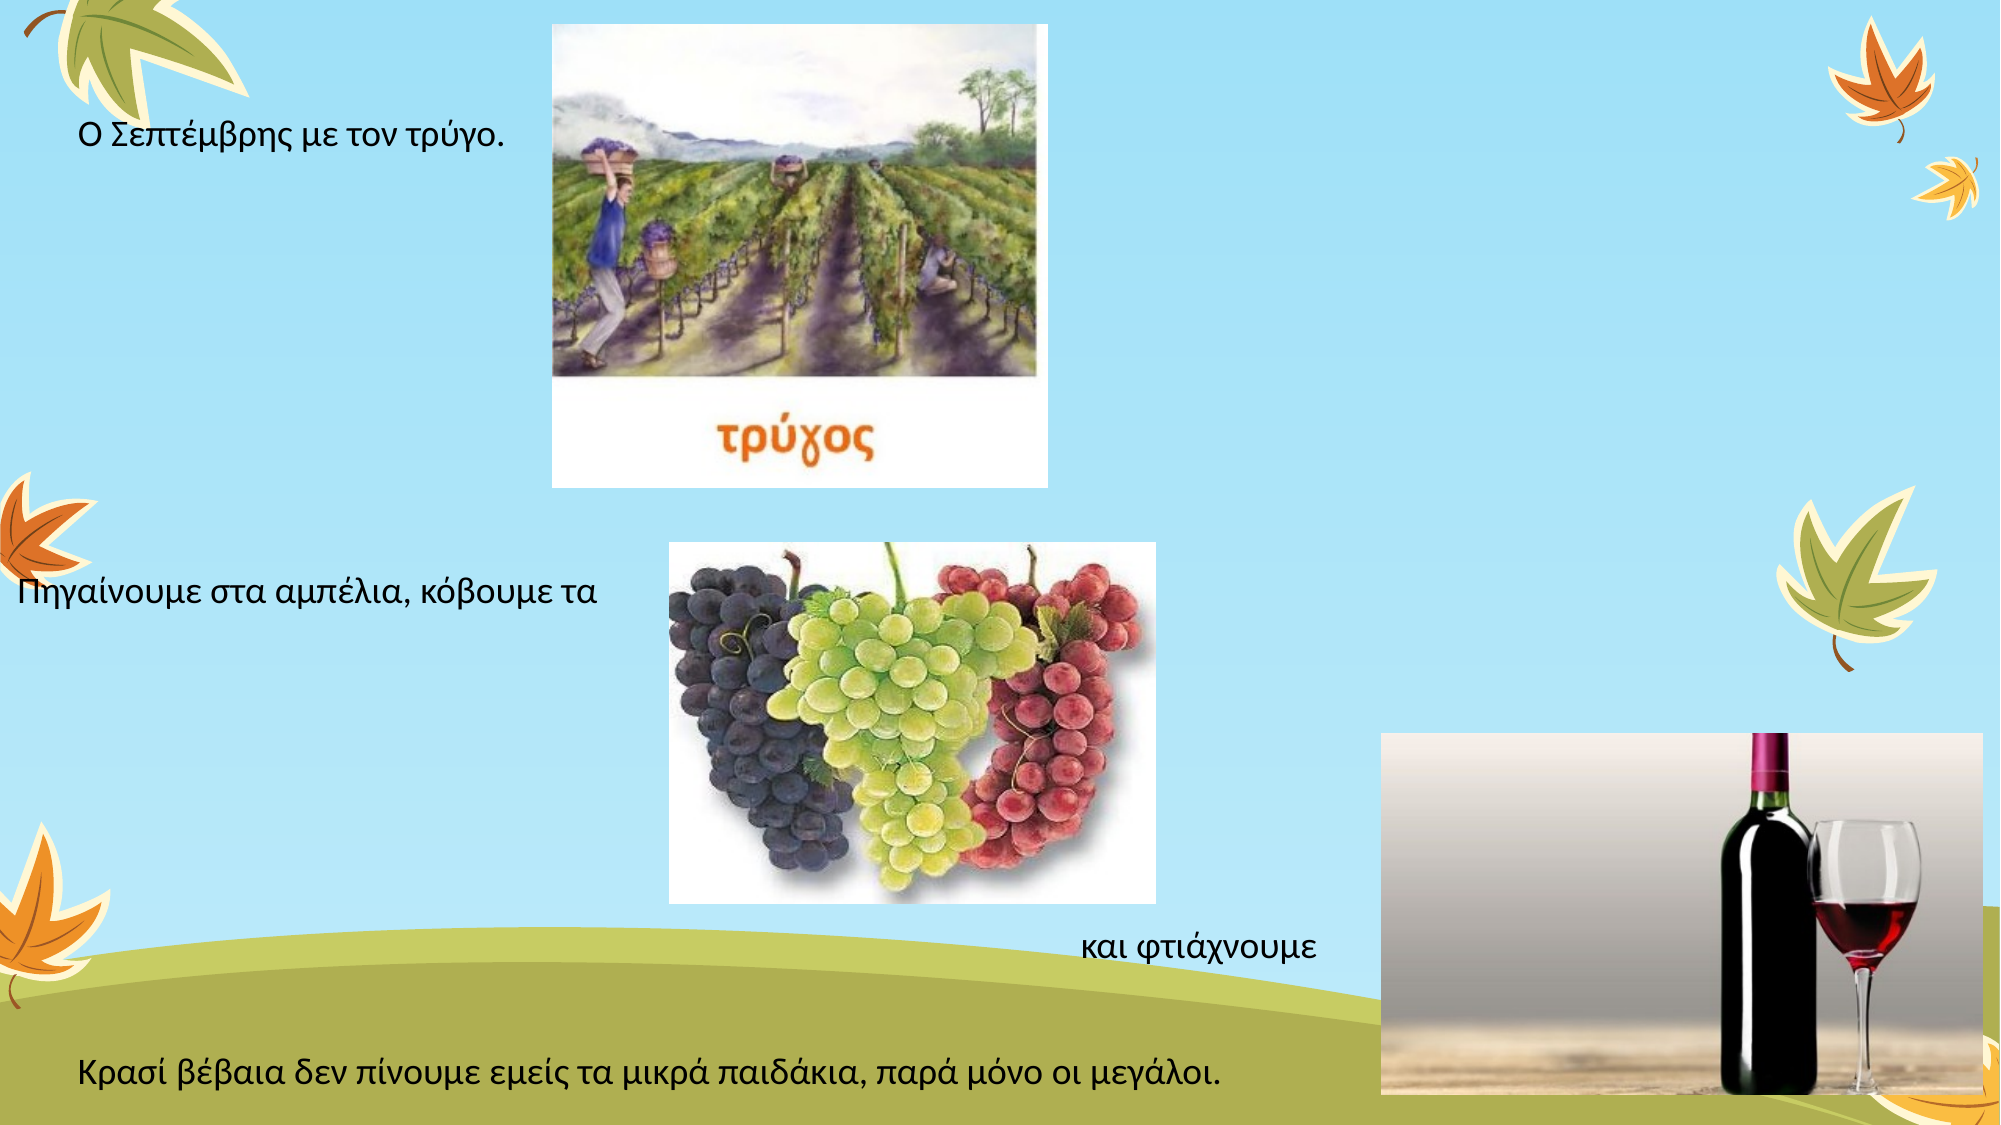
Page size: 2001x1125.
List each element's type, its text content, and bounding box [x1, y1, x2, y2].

picture [669, 542, 1156, 904]
text_box Κρασί βέβαια δεν πίνουμε εμείς τα μικρά παιδάκια, παρά μόνο οι μεγάλοι. [62, 1039, 1299, 1101]
picture [552, 24, 1048, 488]
text_box Πηγαίνουμε στα αμπέλια, κόβουμε τα [2, 558, 669, 620]
text_box και φτιάχνουμε [1065, 913, 1381, 975]
picture [1381, 733, 1983, 1095]
text_box Ο Σεπτέμβρης με τον τρύγο. [62, 101, 552, 163]
